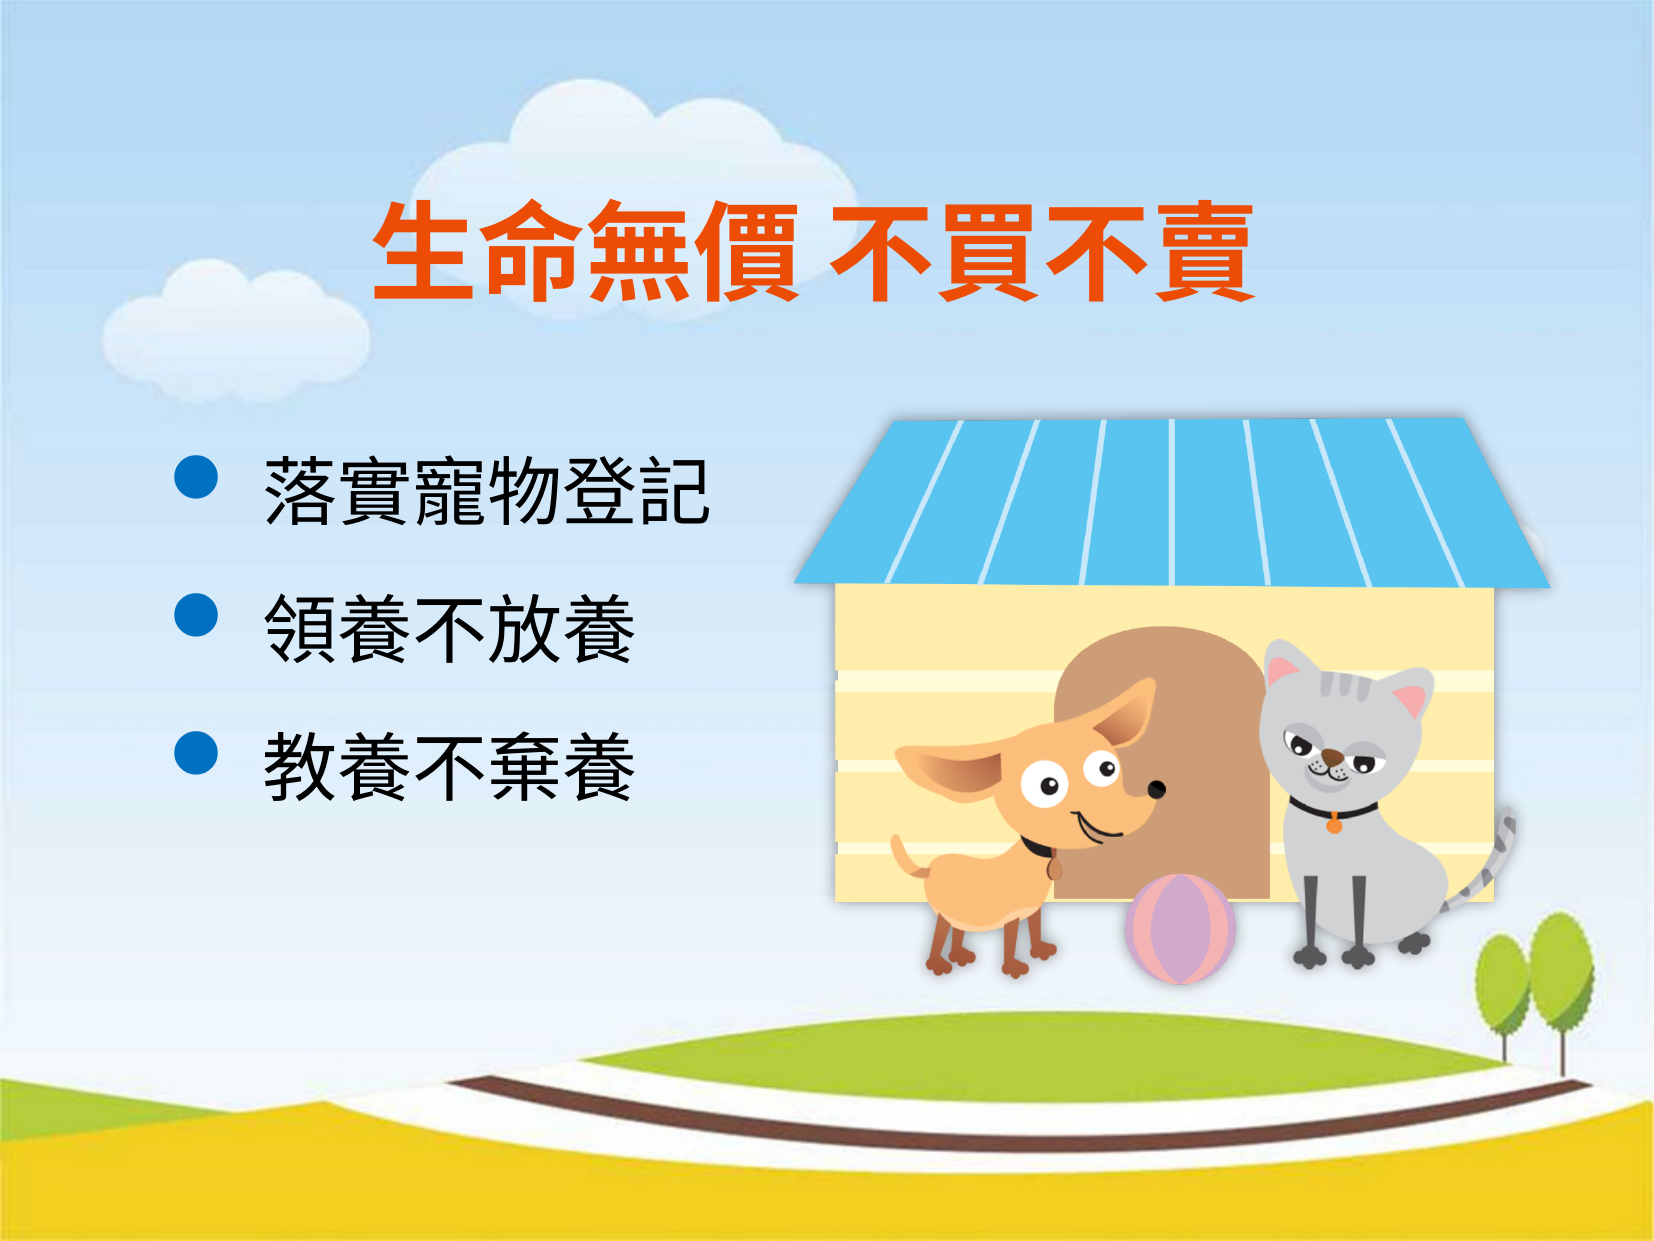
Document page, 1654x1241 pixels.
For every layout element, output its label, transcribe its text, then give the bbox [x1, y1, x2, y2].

text_box 落實寵物登記 領養不放養 教養不棄養 [153, 425, 745, 839]
text_box 生命無價 不買不賣 [354, 160, 1418, 319]
picture [0, 0, 1654, 1241]
